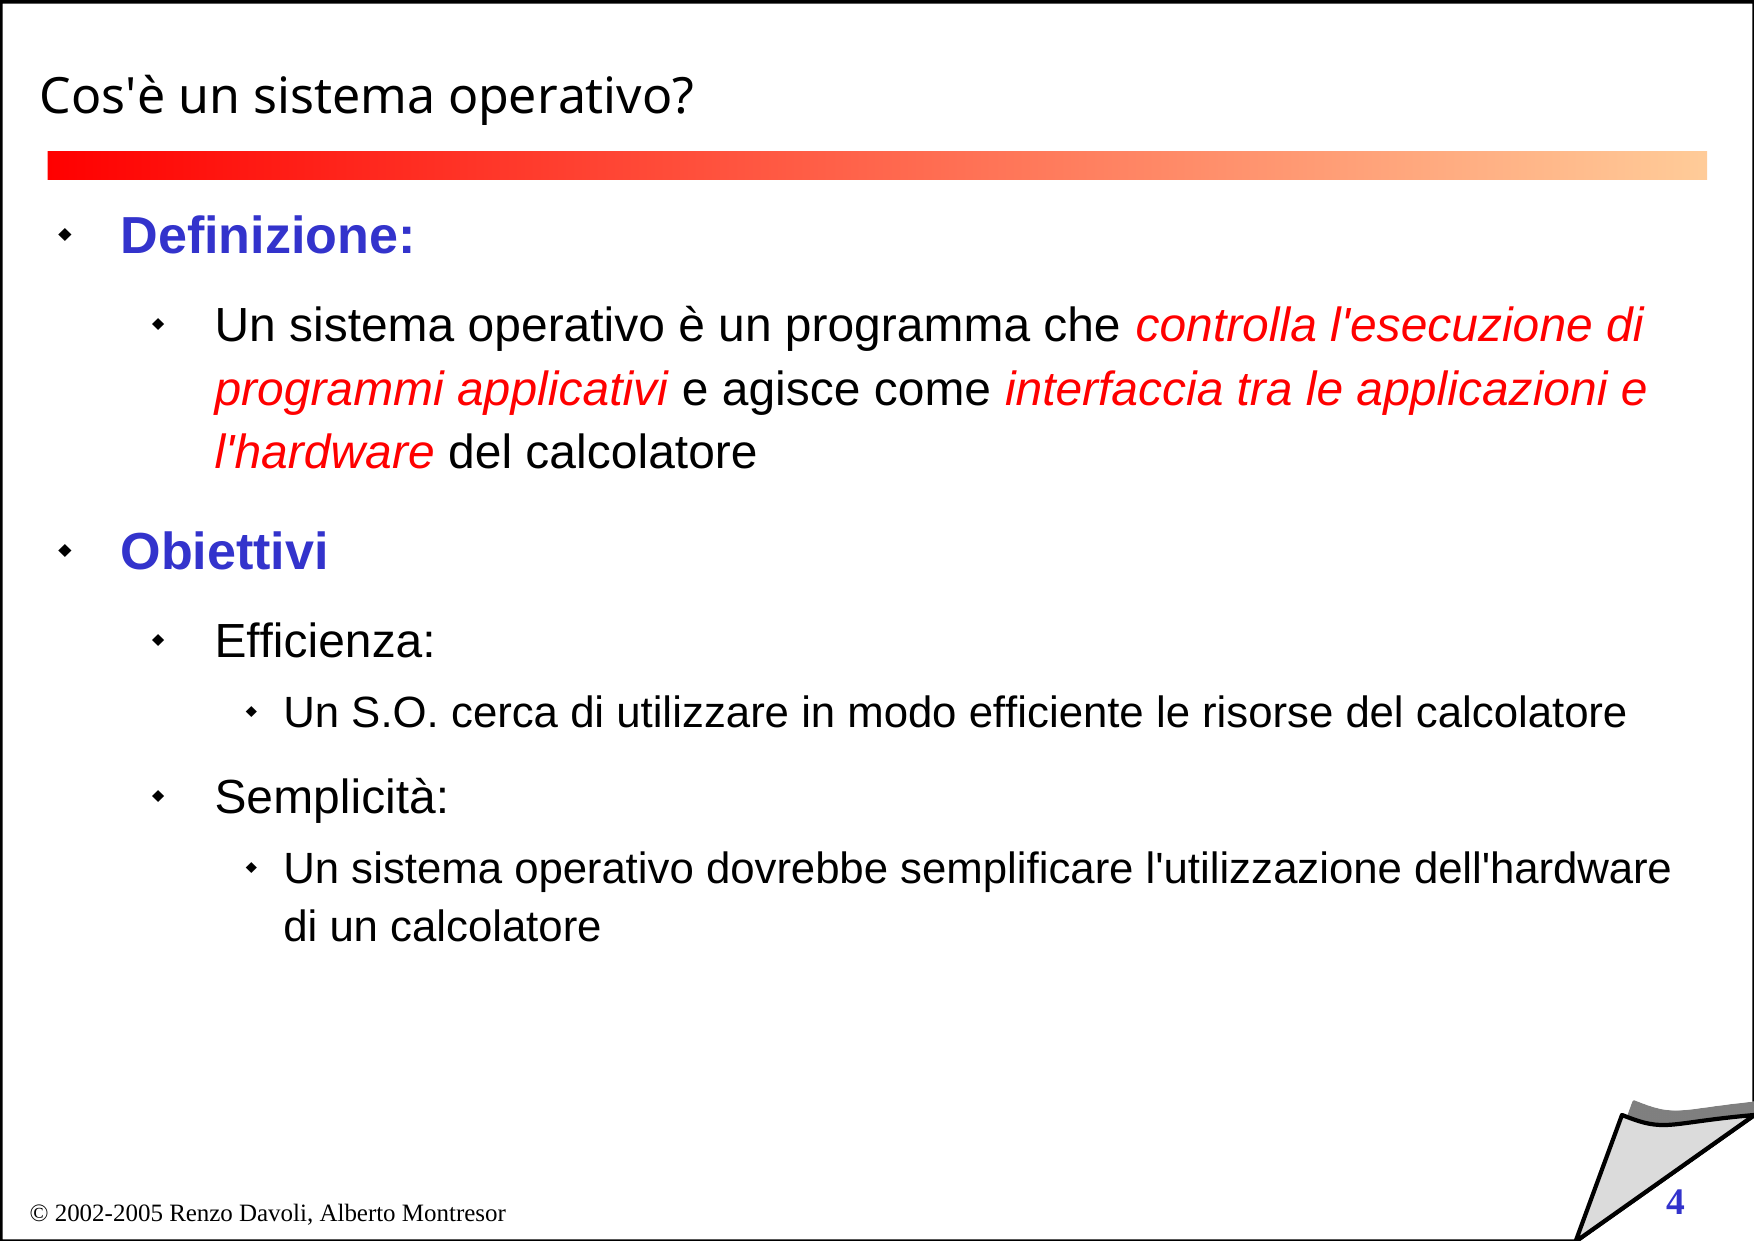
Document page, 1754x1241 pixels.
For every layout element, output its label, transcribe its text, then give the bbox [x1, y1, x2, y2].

title Cos'è un sistema operativo? [40, 49, 1713, 144]
list Definizione: Un sistema operativo è un programma che controlla l'esecuzione di programmi applicativi e agisce come interfaccia tra le applicazioni e l'hardware del calcolatore Obiettivi Efficienza: Un S.O. cerca di utilizzare in modo efficiente le risorse del calcolatore Semplicità: Un sistema operativo dovrebbe semplificare l'utilizzazione dell'hardware di un calcolatore [58, 206, 1696, 1112]
